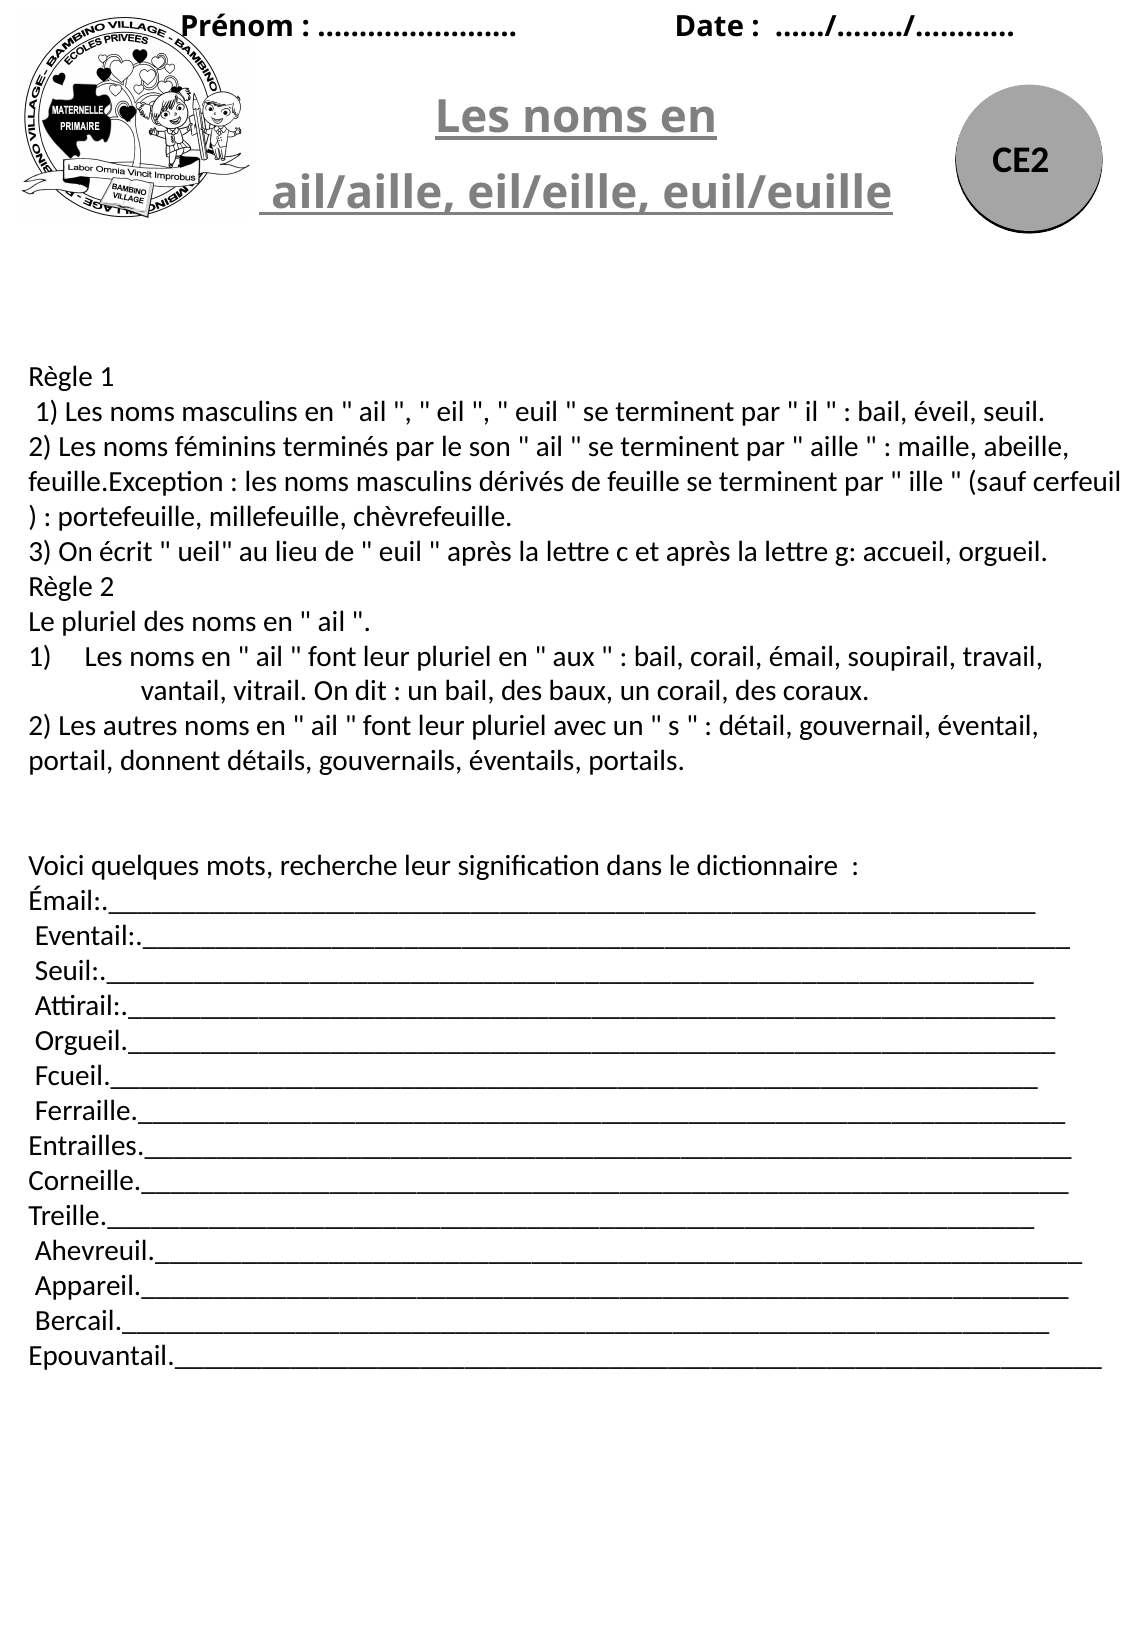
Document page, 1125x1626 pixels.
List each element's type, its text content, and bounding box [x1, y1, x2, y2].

text_box Les noms en ail/aille, eil/eille, euil/euille [244, 75, 908, 225]
picture [18, 50, 251, 219]
text_box Règle 1 1) Les noms masculins en " ail ", " eil ", " euil " se terminent par " il " : bail, éveil, seuil. 2) Les noms féminins terminés par le son " ail " se terminent par " aille " : maille, abeille, feuille.Exception : les noms masculins dérivés de feuille se terminent par " ille " (sauf cerfeuil ) : portefeuille, millefeuille, chèvrefeuille. 3) On écrit " ueil" au lieu de " euil " après la lettre c et après la lettre g: accueil, orgueil. Règle 2 Le pluriel des noms en " ail ". Les noms en " ail " font leur pluriel en " aux " : bail, corail, émail, soupirail, travail, vantail, vitrail. On dit : un bail, des baux, un corail, des coraux. 2) Les autres noms en " ail " font leur pluriel avec un " s " : détail, gouvernail, éventail, portail, donnent détails, gouvernails, éventails, portails. Voici quelques mots, recherche leur signification dans le dictionnaire : Émail:.________________________________________________________________ Eventail:.________________________________________________________________ Seuil:.________________________________________________________________ Attirail:.________________________________________________________________ Orgueil.________________________________________________________________ Fcueil.________________________________________________________________ Ferraille.________________________________________________________________ Entrailles.________________________________________________________________ Corneille.________________________________________________________________ Treille.________________________________________________________________ Ahevreuil.________________________________________________________________ Appareil.________________________________________________________________ Bercail.________________________________________________________________ Epouvantail.________________________________________________________________ [13, 350, 1125, 1379]
text_box CE2 [955, 84, 1103, 231]
text_box Prénom : …………………… Date : ……/……../………… [0, 0, 1125, 50]
